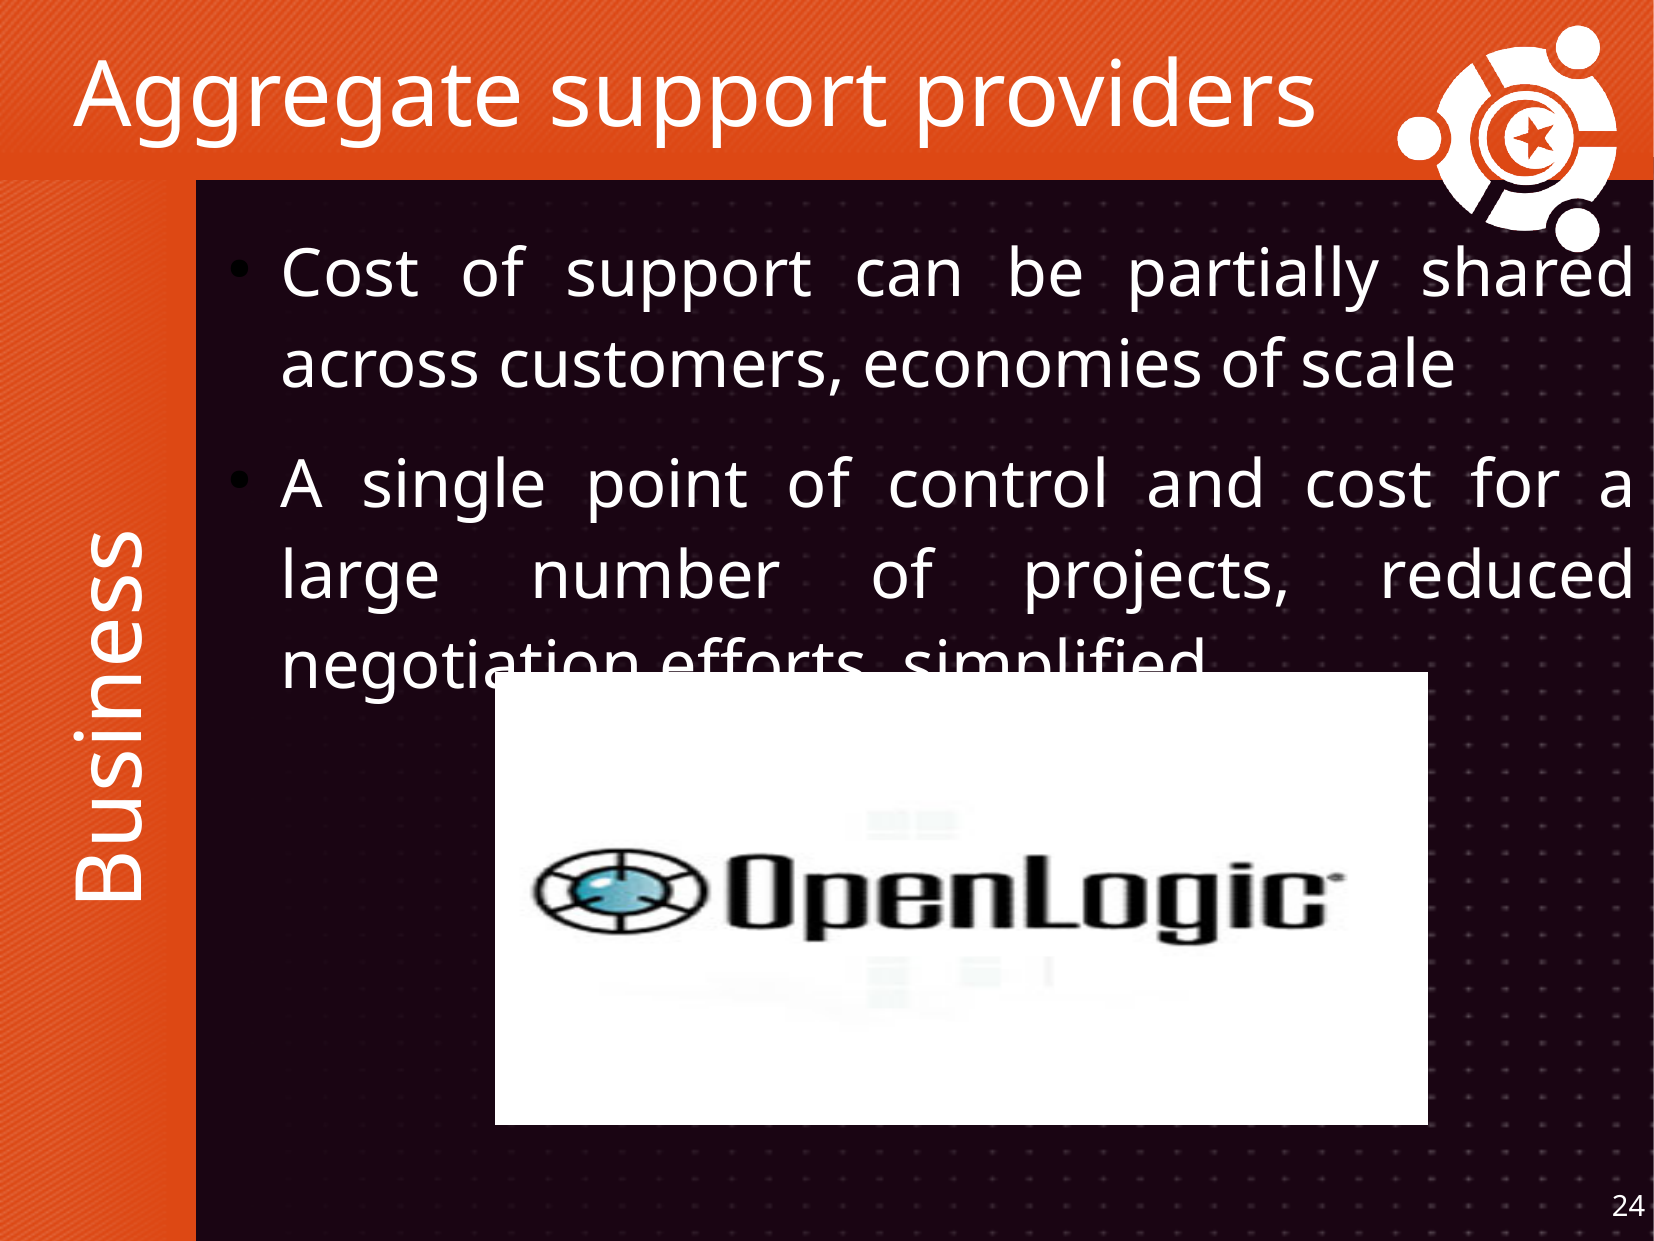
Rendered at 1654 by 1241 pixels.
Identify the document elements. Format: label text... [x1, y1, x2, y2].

title Business [17, 210, 196, 1229]
list Cost of support can be partially shared across customers, economies of scale A single point of control and cost for a large number of projects, reduced negotiation efforts, simplified [210, 225, 1639, 1186]
title Aggregate support providers [0, 2, 1394, 181]
picture [0, 0, 1654, 1241]
